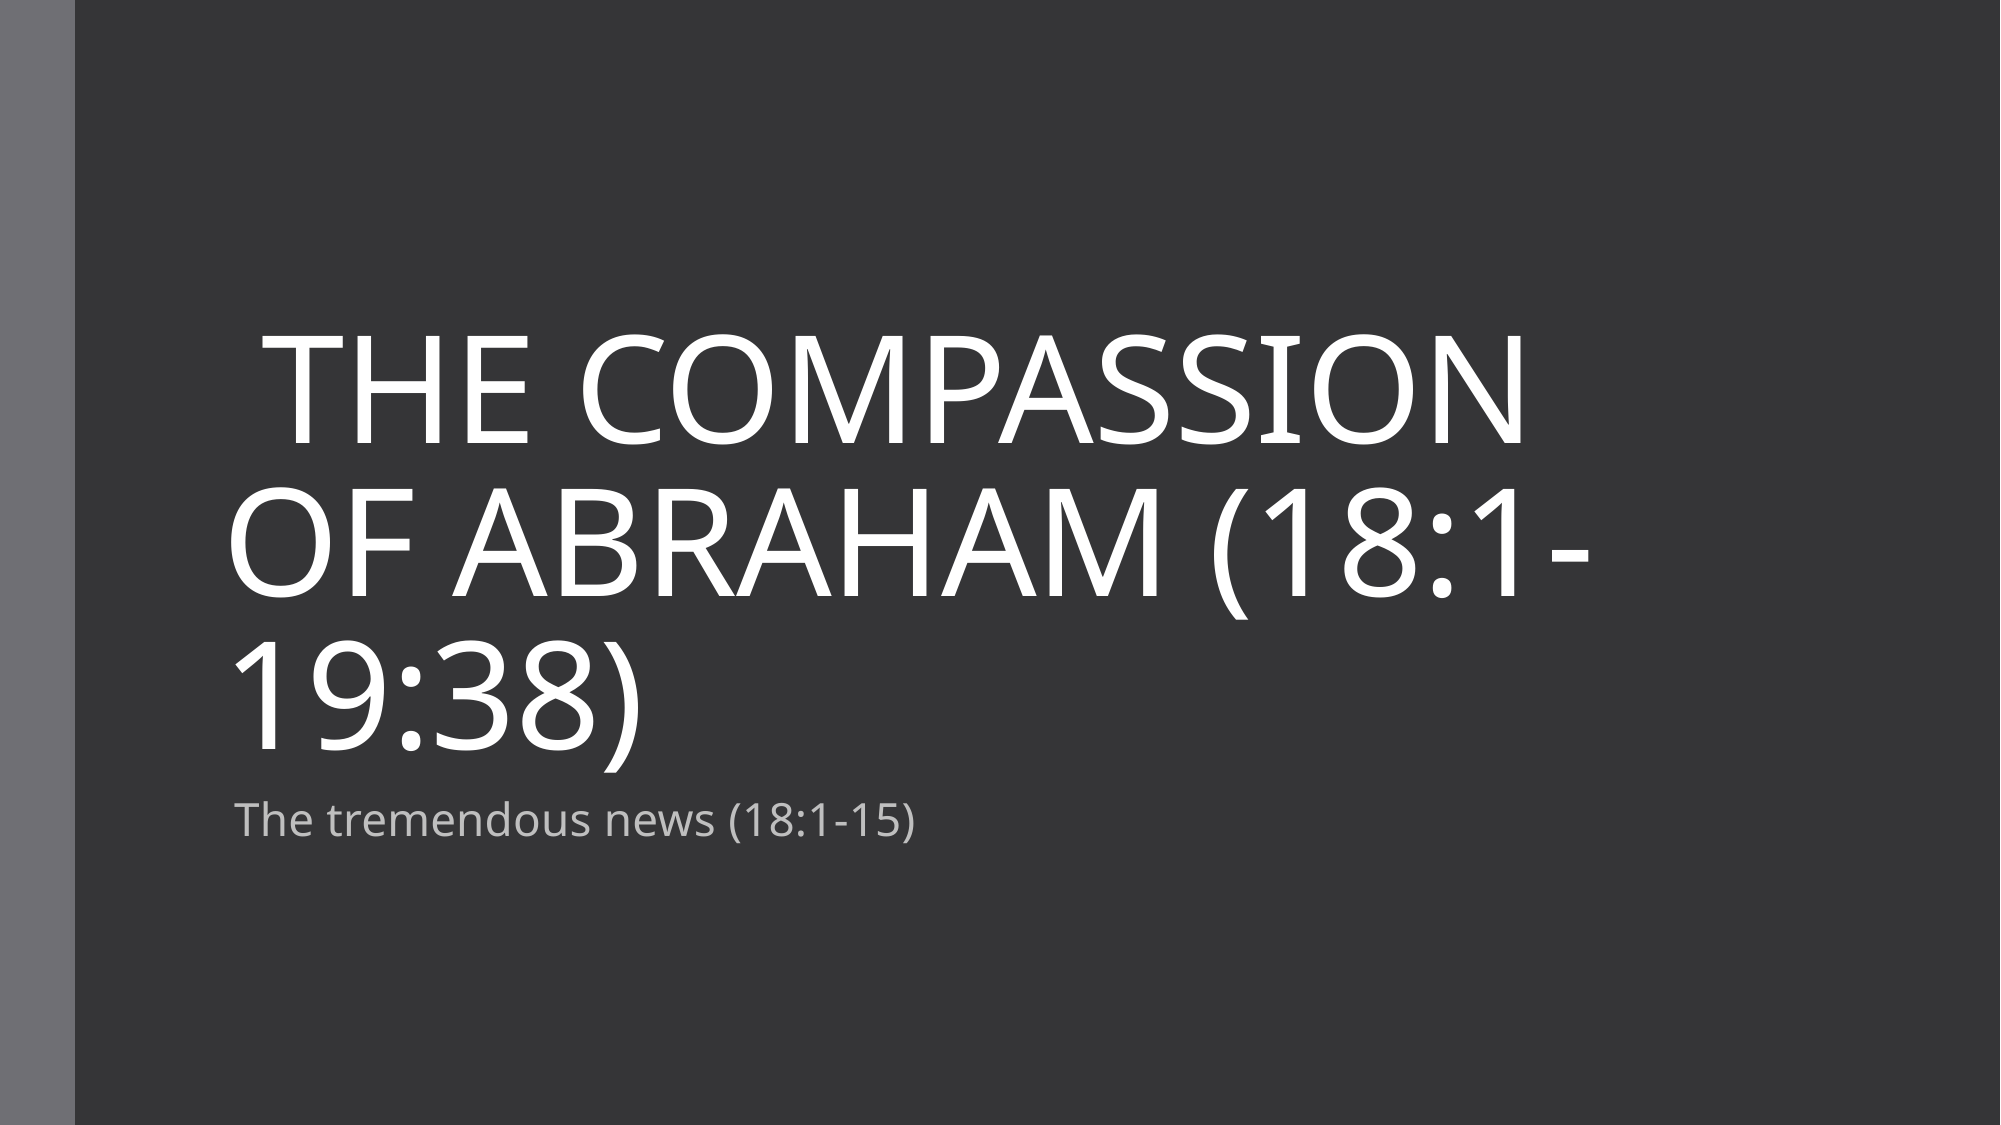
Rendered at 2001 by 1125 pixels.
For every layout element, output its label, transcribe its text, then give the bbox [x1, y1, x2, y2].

subtitle The tremendous news (18:1-15) [206, 787, 1752, 1066]
title THE COMPASSION OF ABRAHAM (18:1-19:38) [206, 124, 1752, 787]
